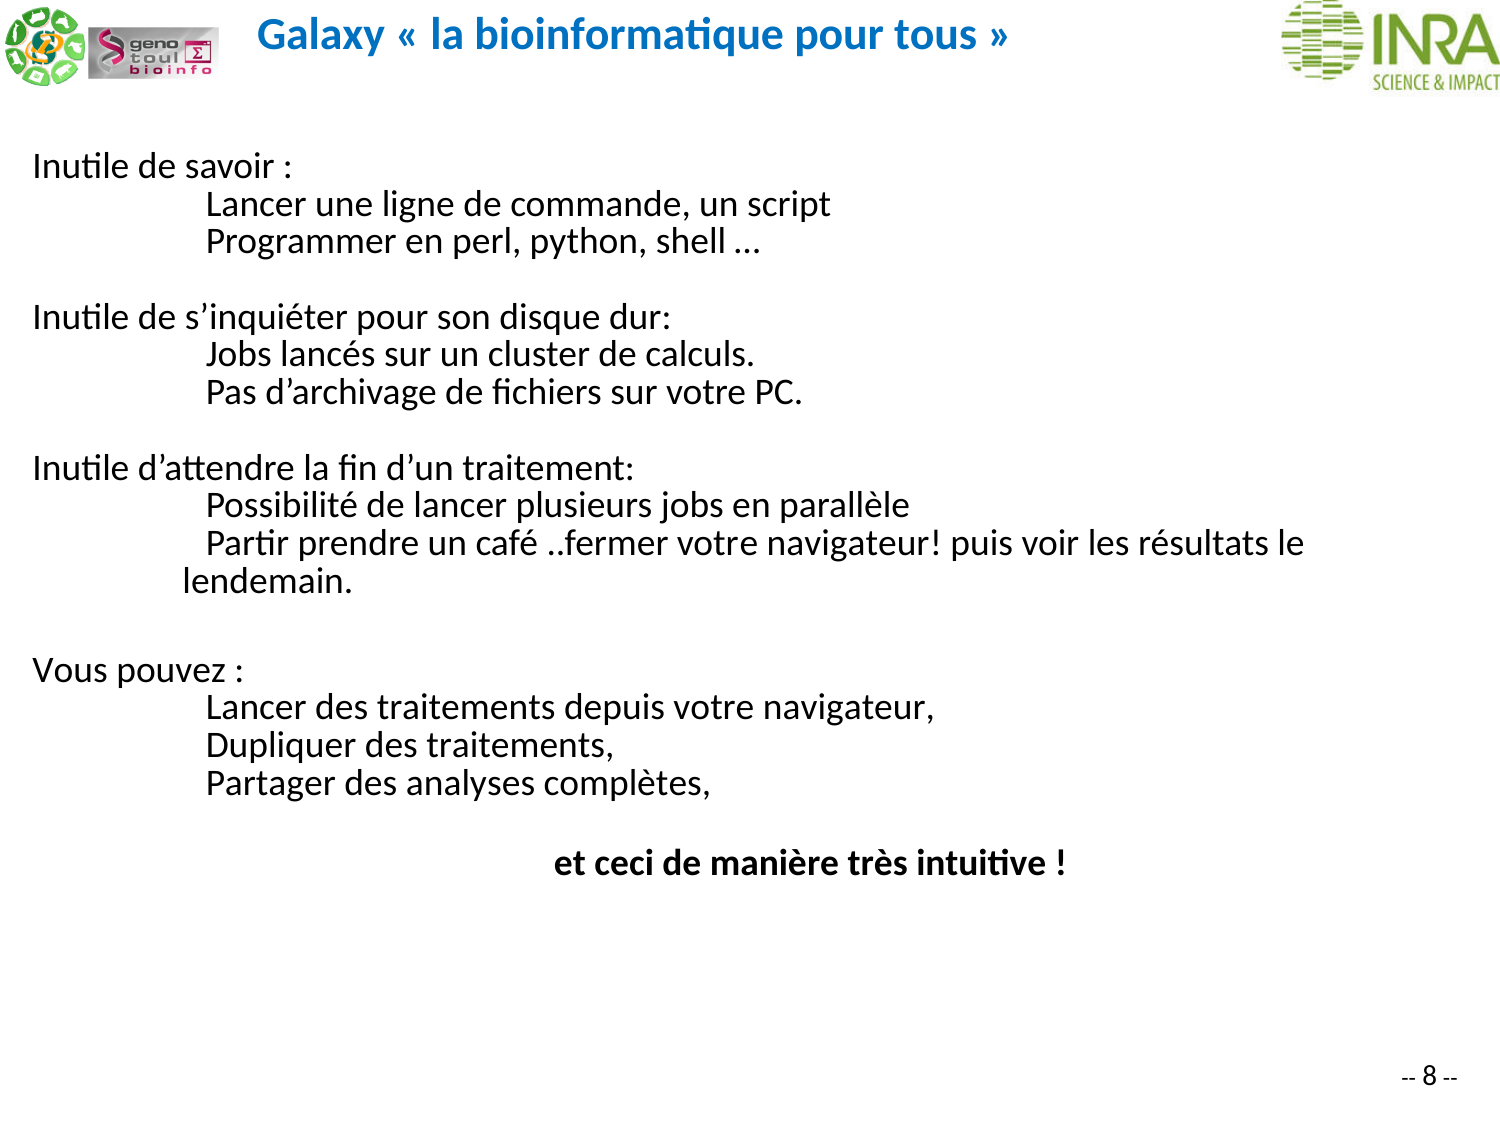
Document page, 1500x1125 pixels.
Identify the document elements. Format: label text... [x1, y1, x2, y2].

picture [5, 7, 85, 86]
text_box Galaxy « la bioinformatique pour tous » [242, 7, 1258, 79]
text_box Inutile de savoir : Lancer une ligne de commande, un script Programmer en perl, python, shell … Inutile de s’inquiéter pour son disque dur: Jobs lancés sur un cluster de calculs. Pas d’archivage de fichiers sur votre PC. Inutile d’attendre la fin d’un traitement: Possibilité de lancer plusieurs jobs en parallèle Partir prendre un café ..fermer votre navigateur! puis voir les résultats le lendemain. Vous pouvez : Lancer des traitements depuis votre navigateur, Dupliquer des traitements, Partager des analyses complètes, et ceci de manière très intuitive ! [18, 142, 1500, 892]
picture [1281, 0, 1500, 110]
picture [88, 27, 219, 79]
